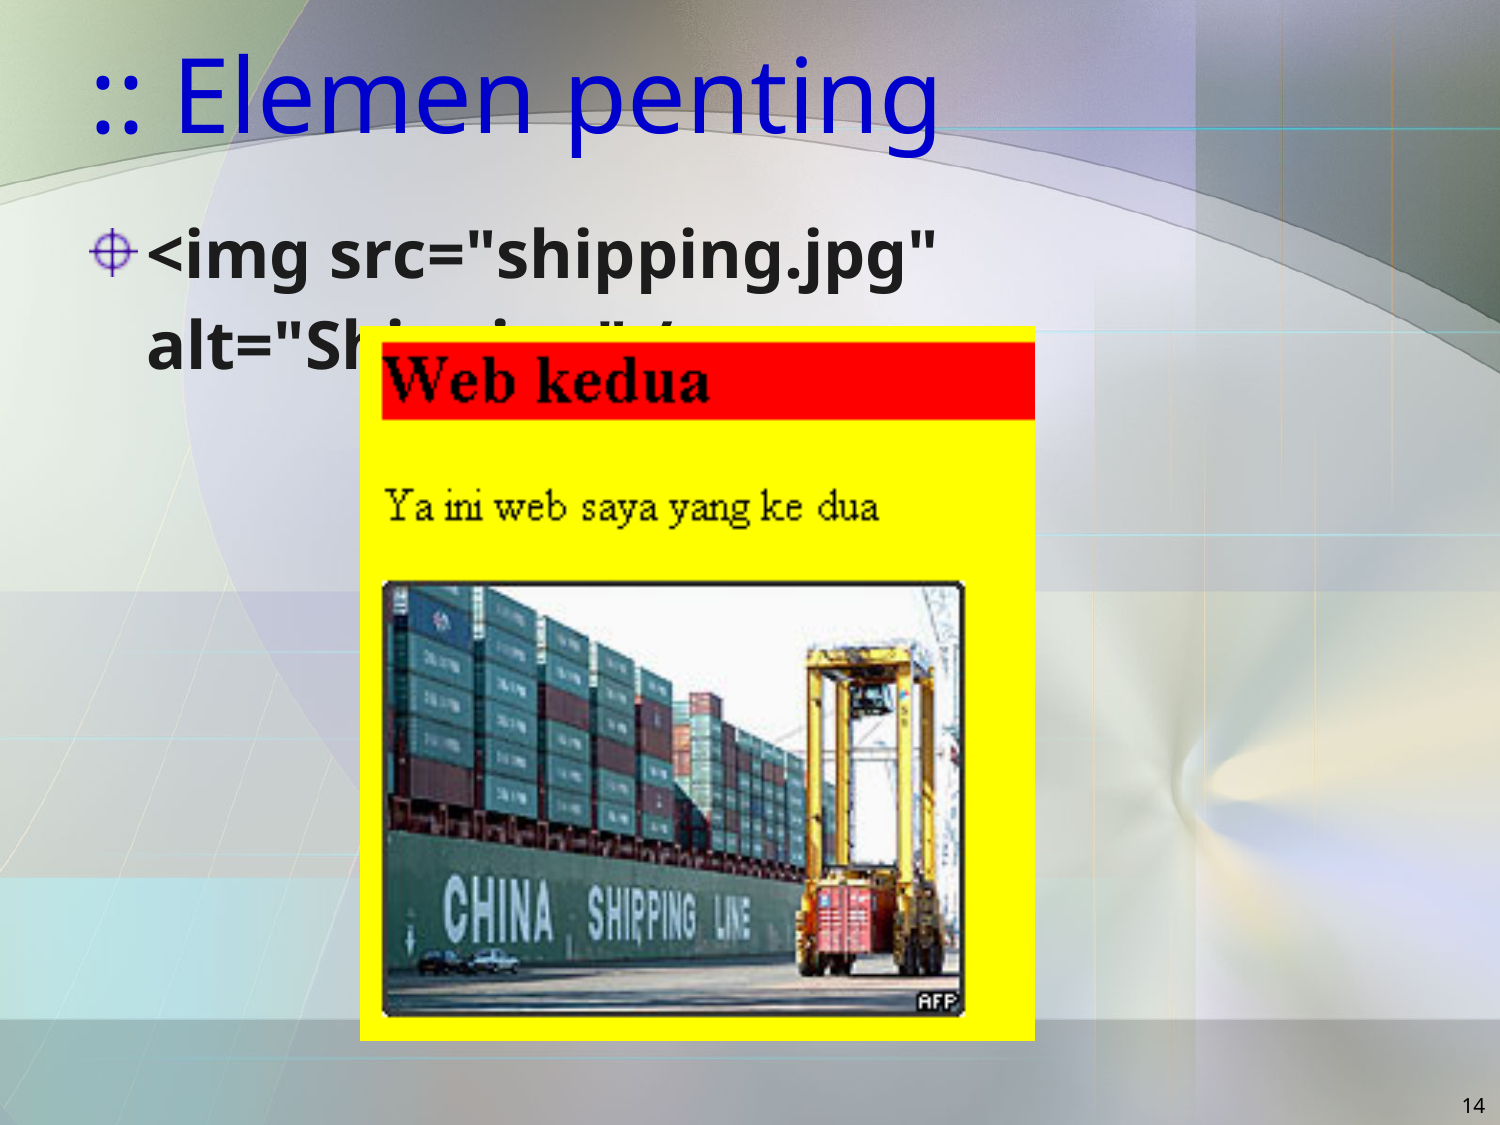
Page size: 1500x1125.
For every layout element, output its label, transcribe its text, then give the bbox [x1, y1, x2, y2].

list <img src="shipping.jpg" alt="Shipping" /> [75, 199, 1500, 1063]
title :: Elemen penting [75, 12, 1500, 173]
picture [360, 326, 1035, 1041]
picture [0, 0, 1500, 1125]
